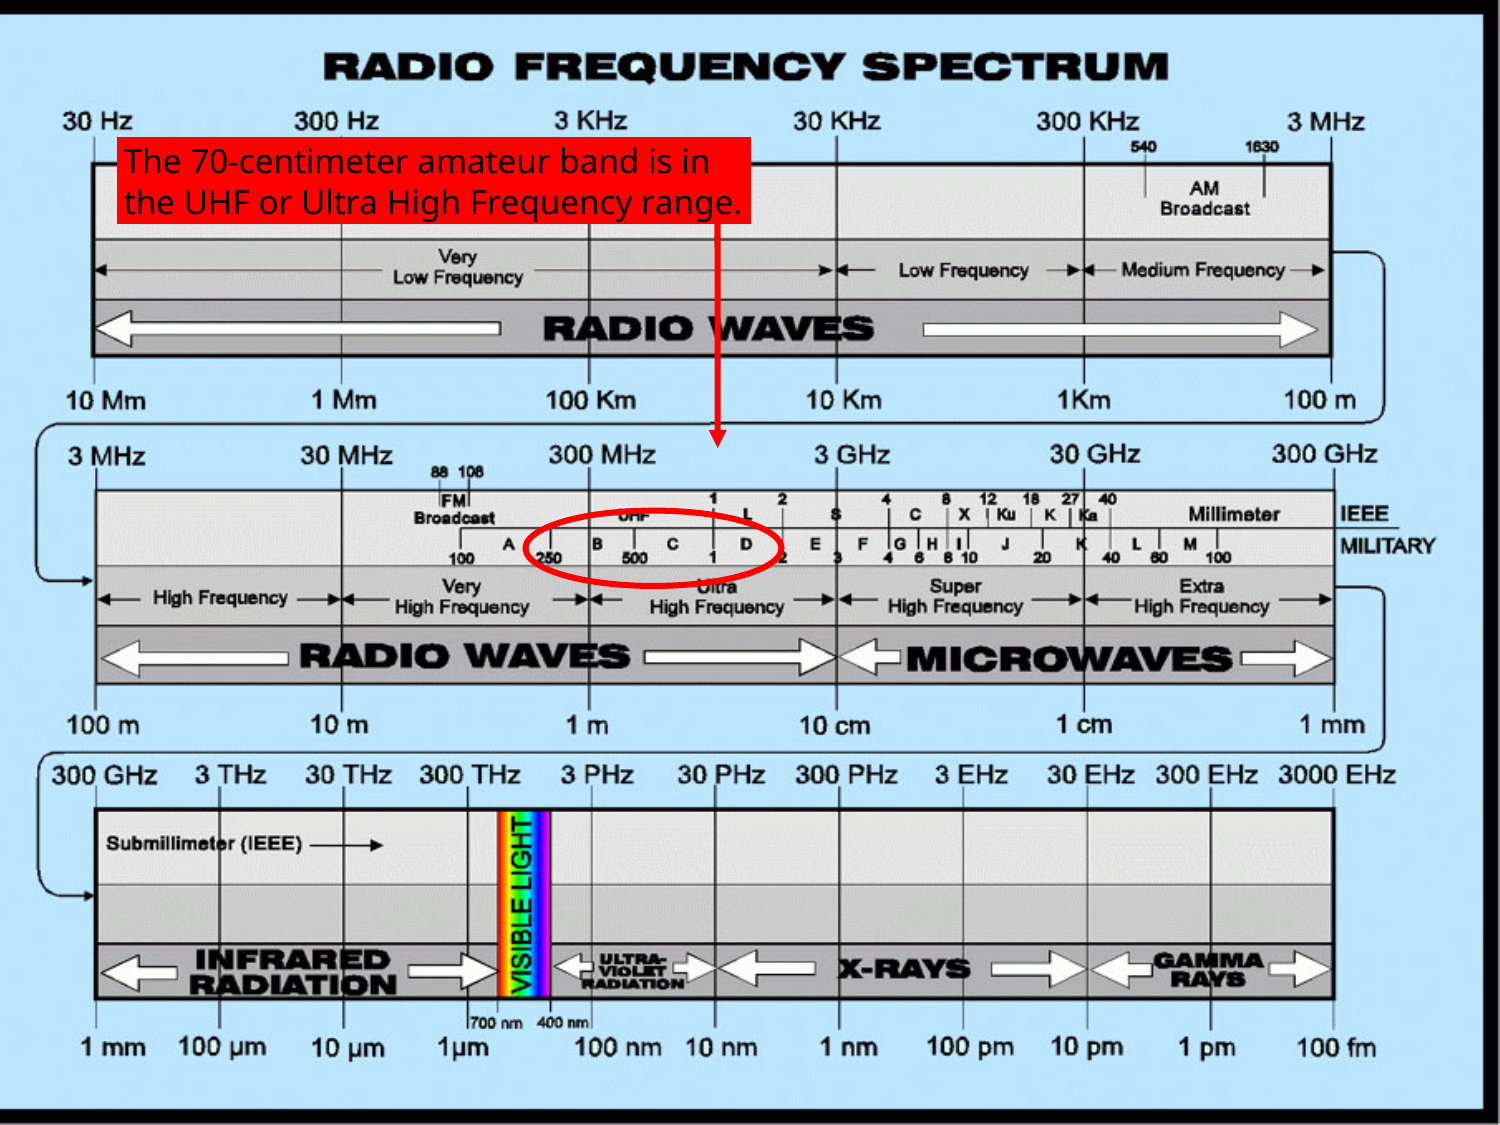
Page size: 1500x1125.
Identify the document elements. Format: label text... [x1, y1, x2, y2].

text_box The 70-centimeter amateur band is in the UHF or Ultra High Frequency range. [120, 140, 748, 221]
picture [0, 0, 1500, 1125]
